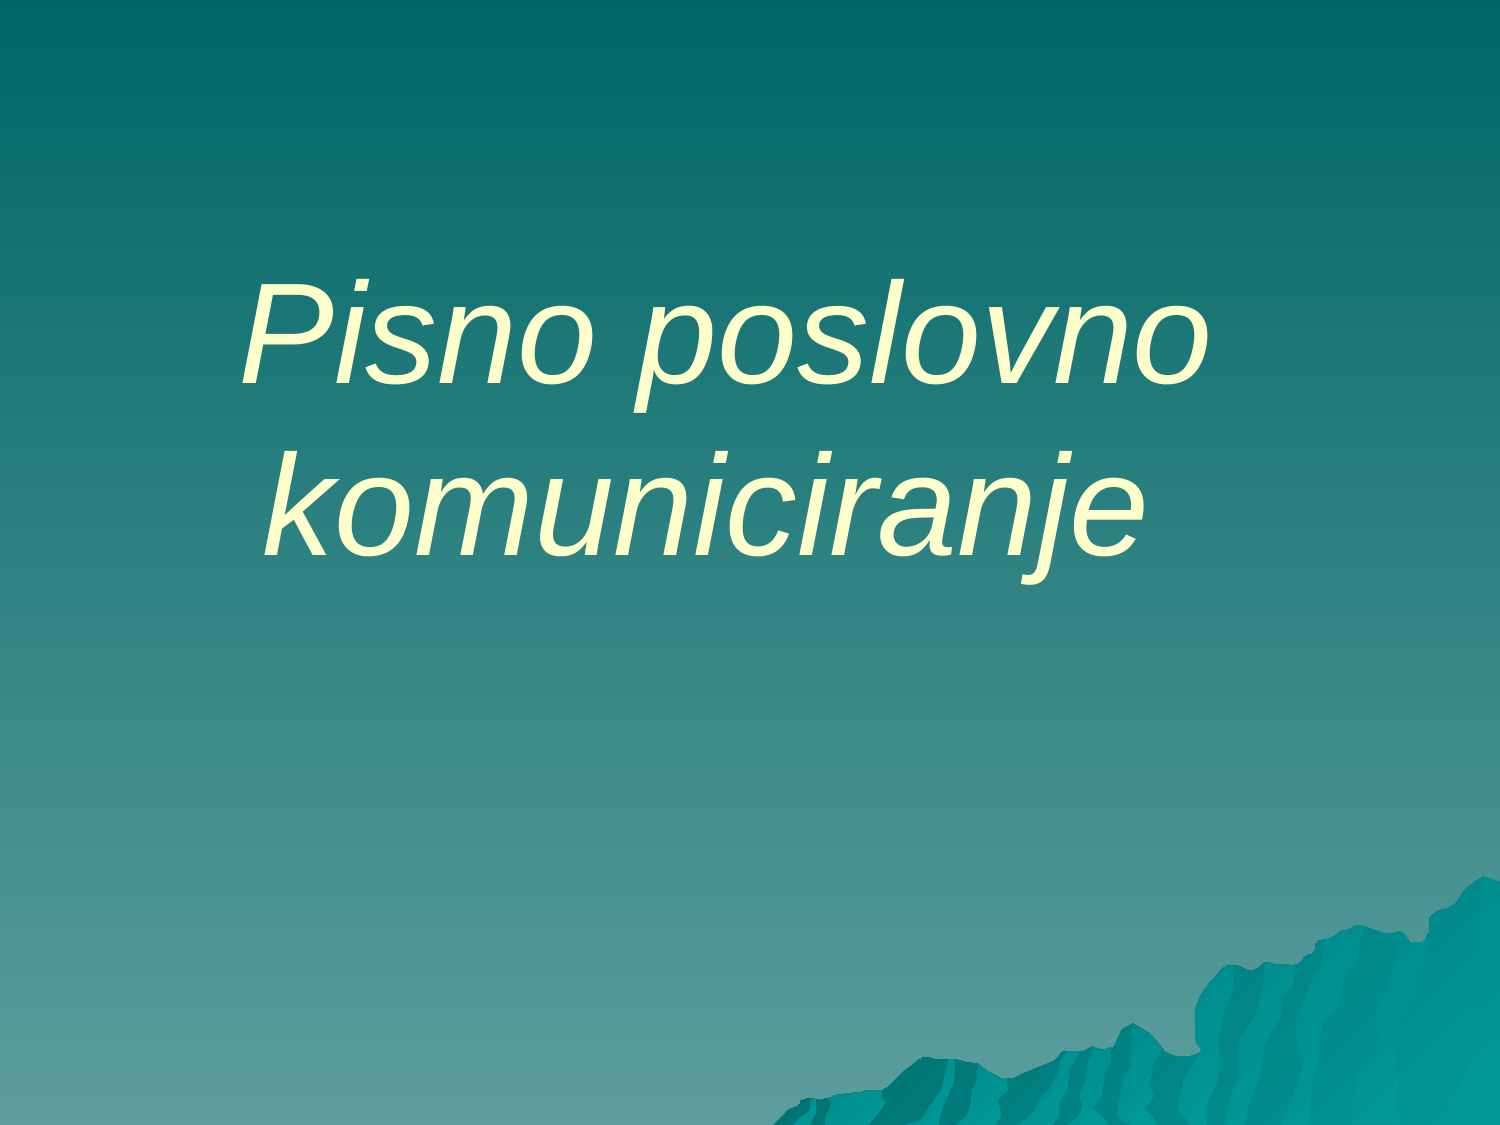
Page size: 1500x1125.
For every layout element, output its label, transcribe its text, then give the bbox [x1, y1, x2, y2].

title Pisno poslovno komuniciranje [159, 231, 1294, 669]
